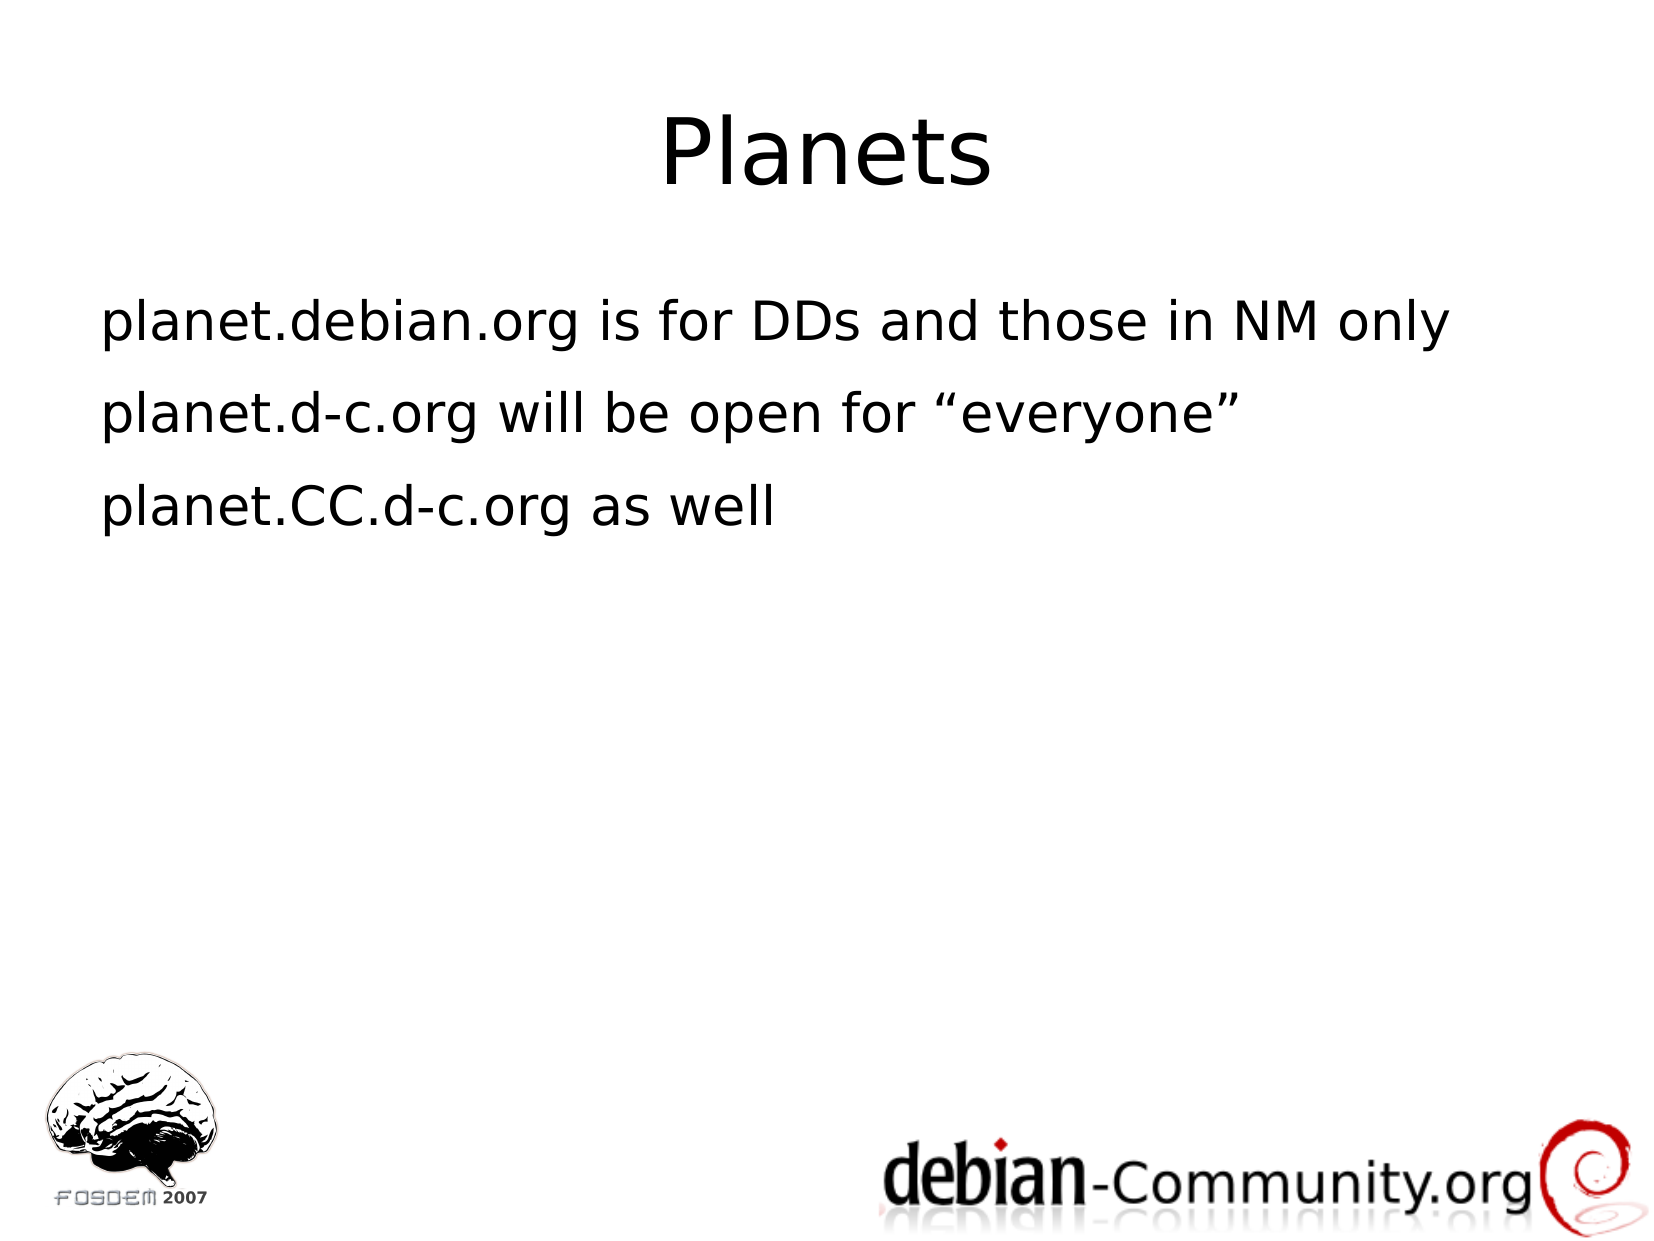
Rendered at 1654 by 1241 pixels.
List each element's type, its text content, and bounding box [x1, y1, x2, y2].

picture [876, 1113, 1654, 1241]
list planet.debian.org is for DDs and those in NM only planet.d-c.org will be open for “everyone” planet.CC.d-c.org as well [82, 290, 1571, 1109]
picture [37, 1050, 226, 1211]
title Planets [82, 49, 1571, 257]
